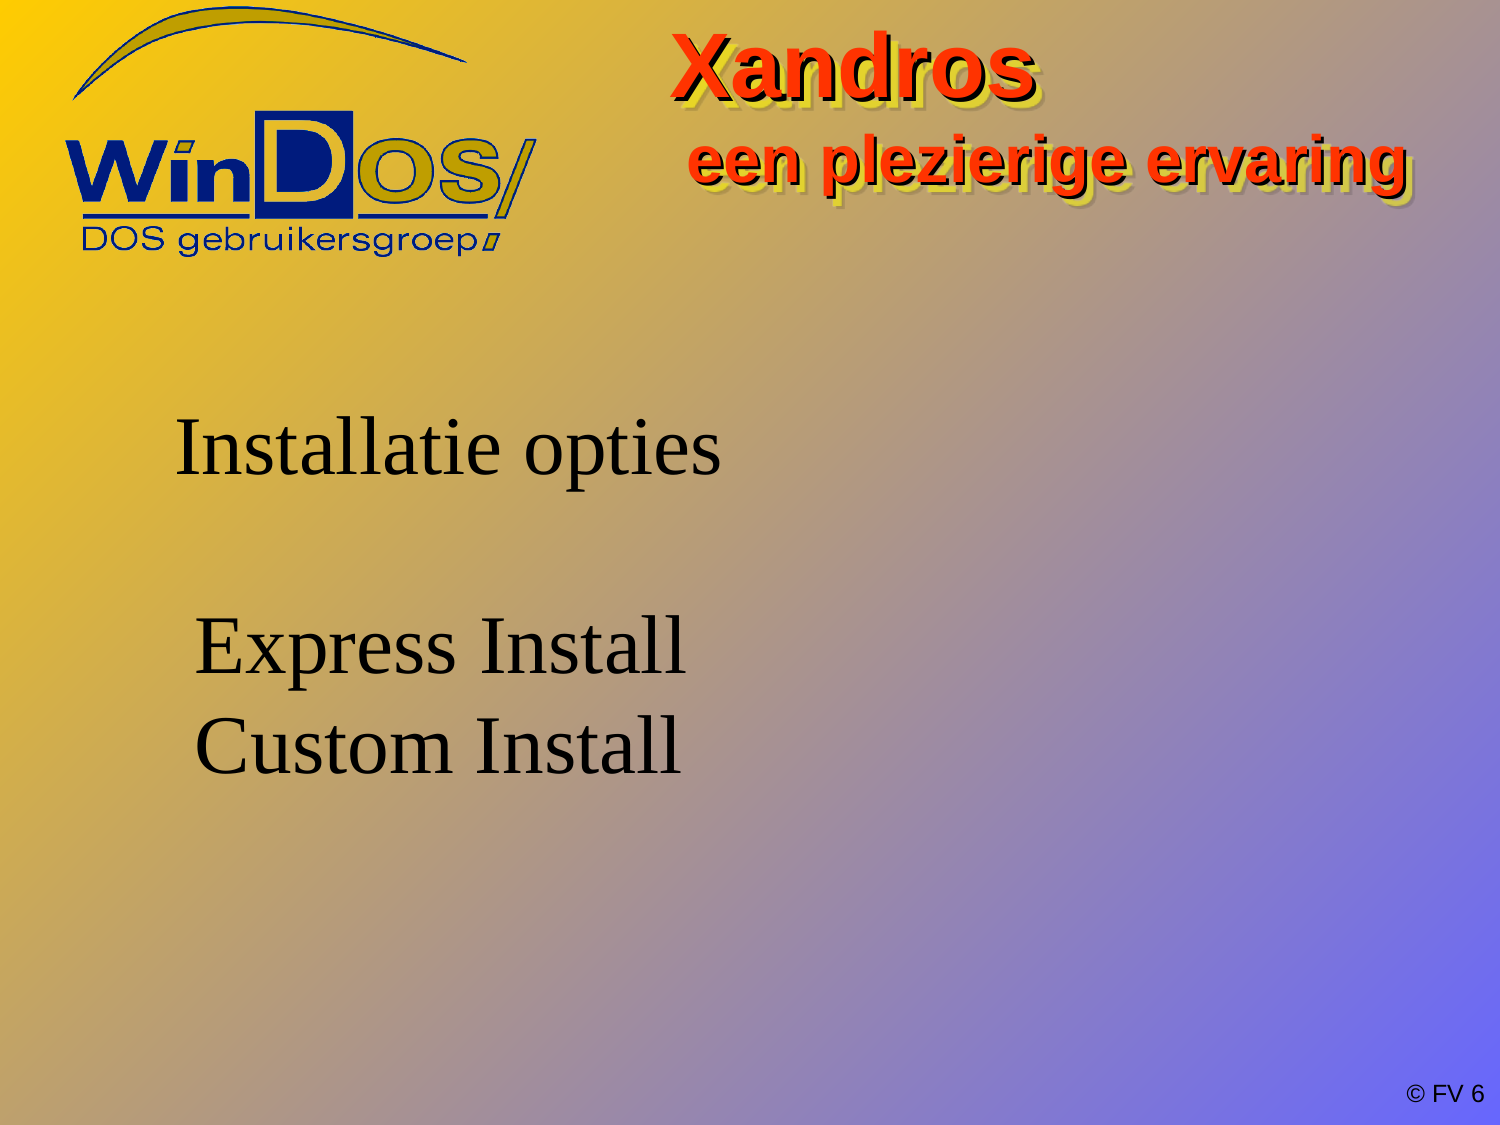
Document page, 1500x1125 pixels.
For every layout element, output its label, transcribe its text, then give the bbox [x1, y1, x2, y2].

text_box Installatie opties Express Install Custom Install [159, 385, 739, 801]
picture [65, 6, 537, 264]
text_box © FV <getal> [1352, 1070, 1500, 1125]
text_box Xandros een plezierige ervaring [595, 0, 1500, 205]
